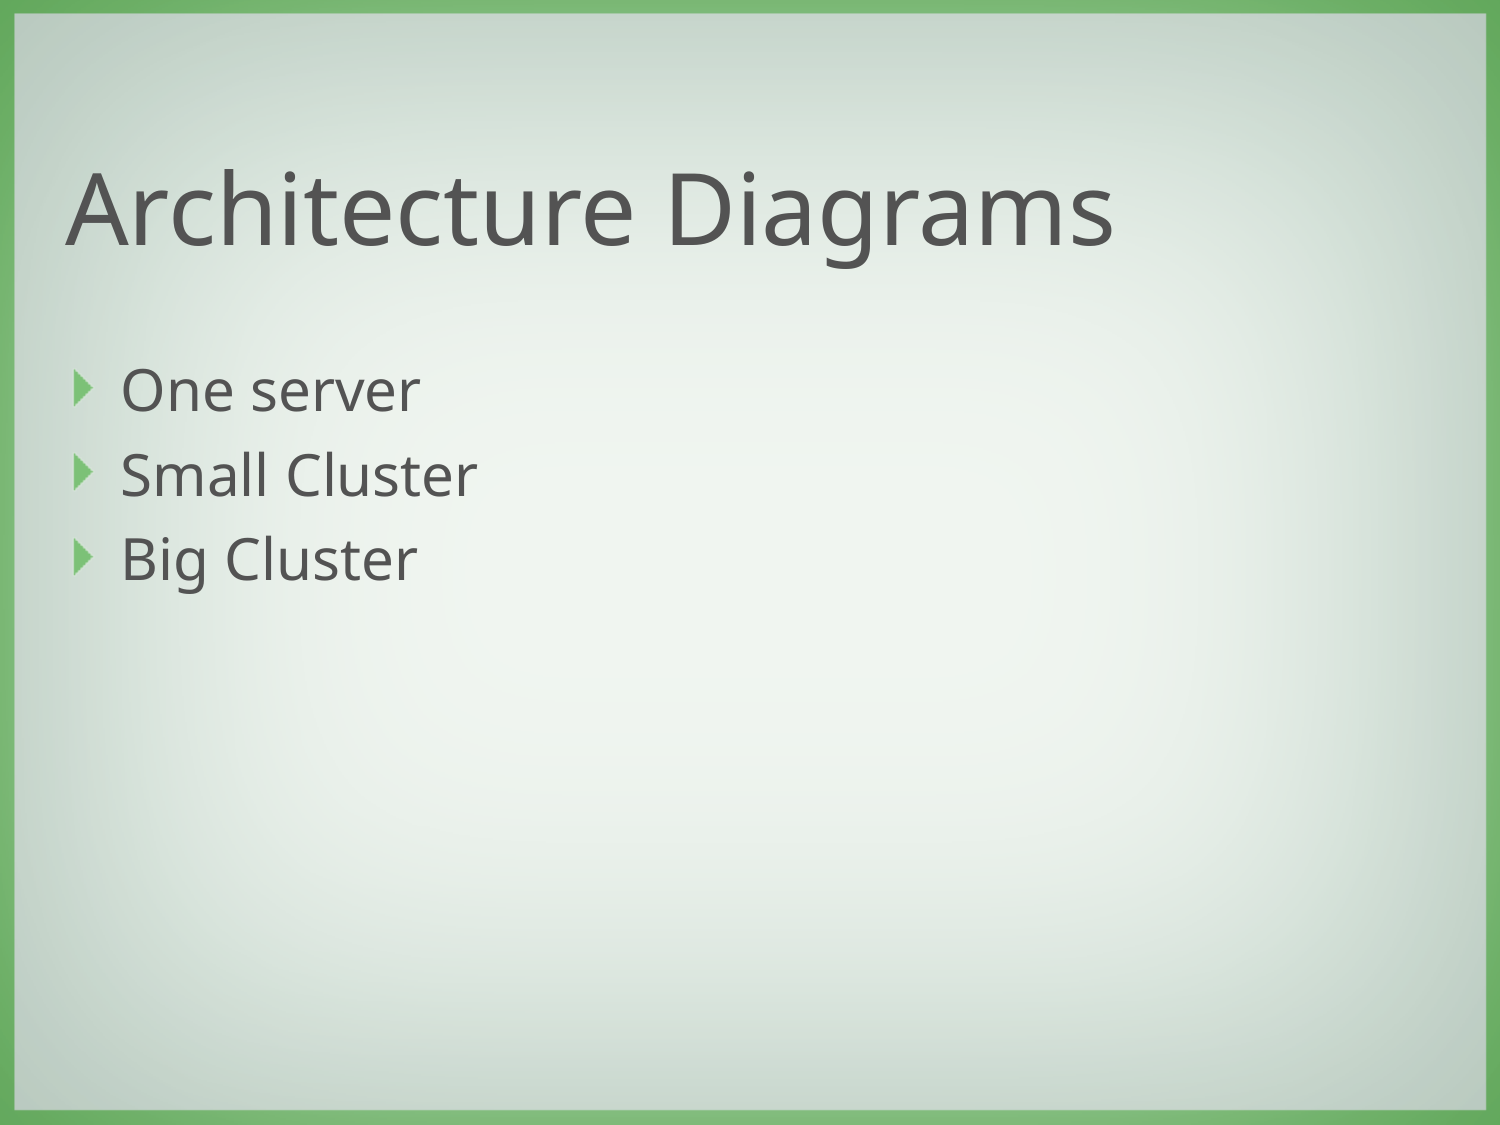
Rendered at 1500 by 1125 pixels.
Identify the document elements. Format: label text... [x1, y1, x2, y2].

title Architecture Diagrams [50, 137, 1457, 274]
list One server Small Cluster Big Cluster [49, 345, 1456, 996]
picture [0, 0, 1500, 1125]
